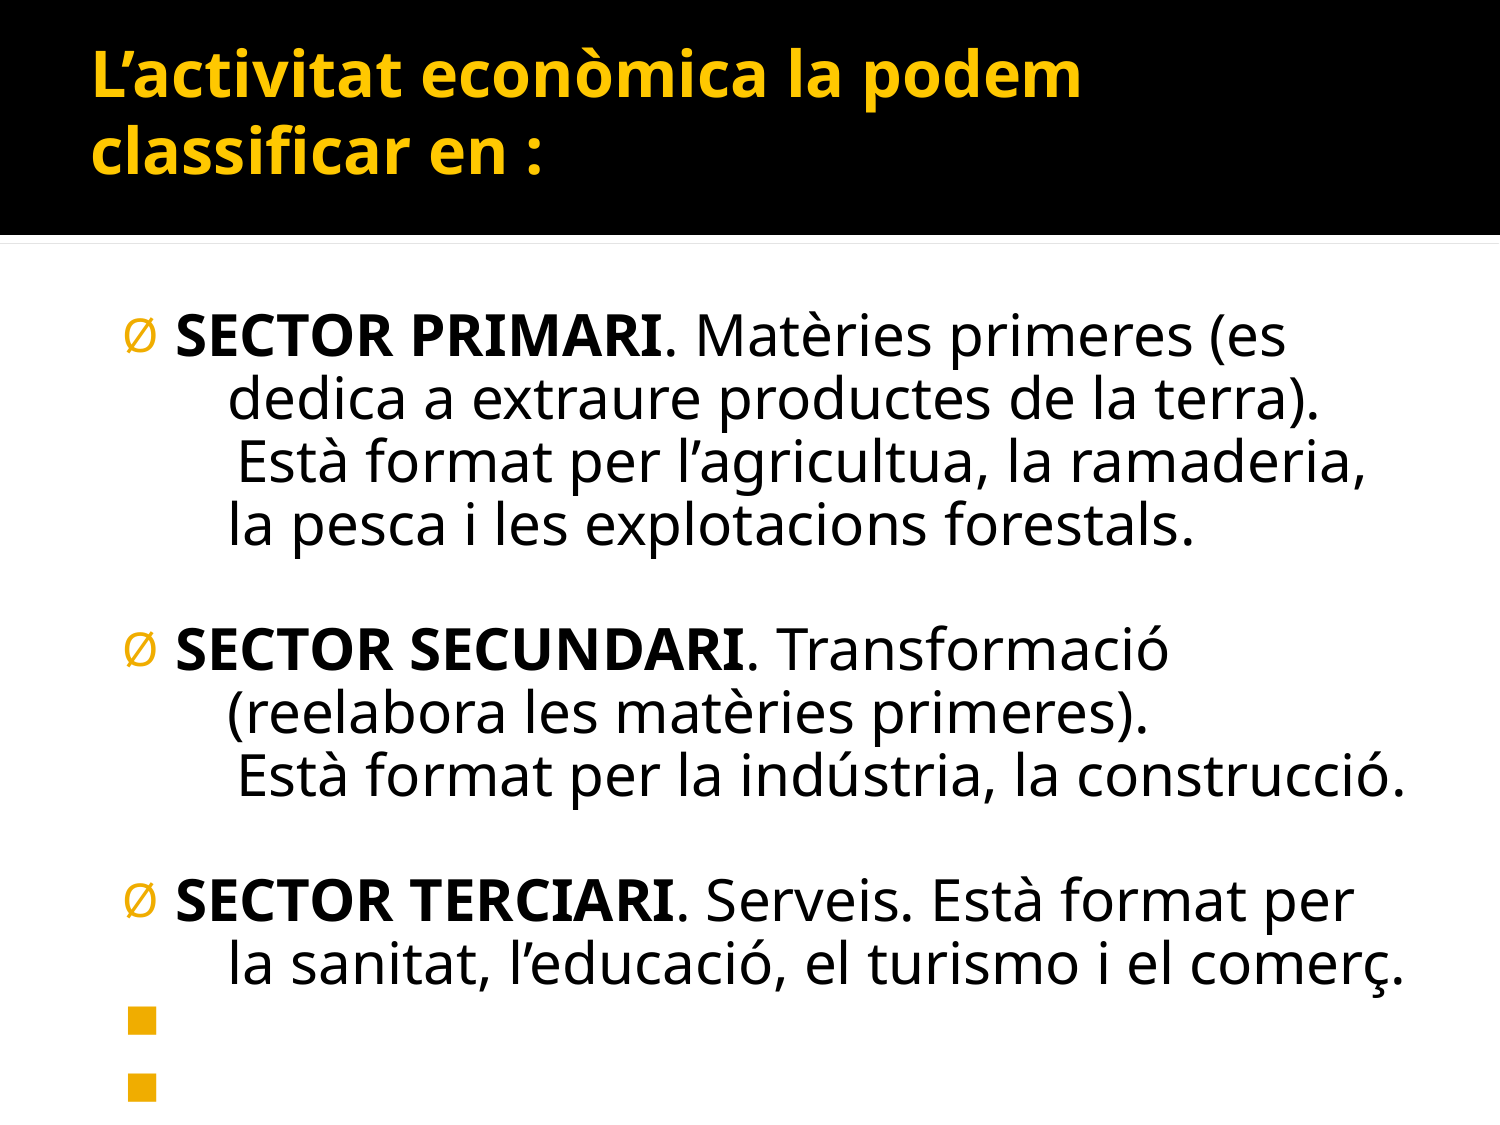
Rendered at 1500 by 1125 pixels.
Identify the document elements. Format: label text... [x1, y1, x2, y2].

title L’activitat econòmica la podem classificar en : [75, 25, 1426, 232]
list SECTOR PRIMARI. Matèries primeres (es dedica a extraure productes de la terra). Està format per l’agricultua, la ramaderia, la pesca i les explotacions forestals. SECTOR SECUNDARI. Transformació (reelabora les matèries primeres). Està format per la indústria, la construcció. SECTOR TERCIARI. Serveis. Està format per la sanitat, l’educació, el turismo i el comerç. [75, 291, 1426, 1051]
